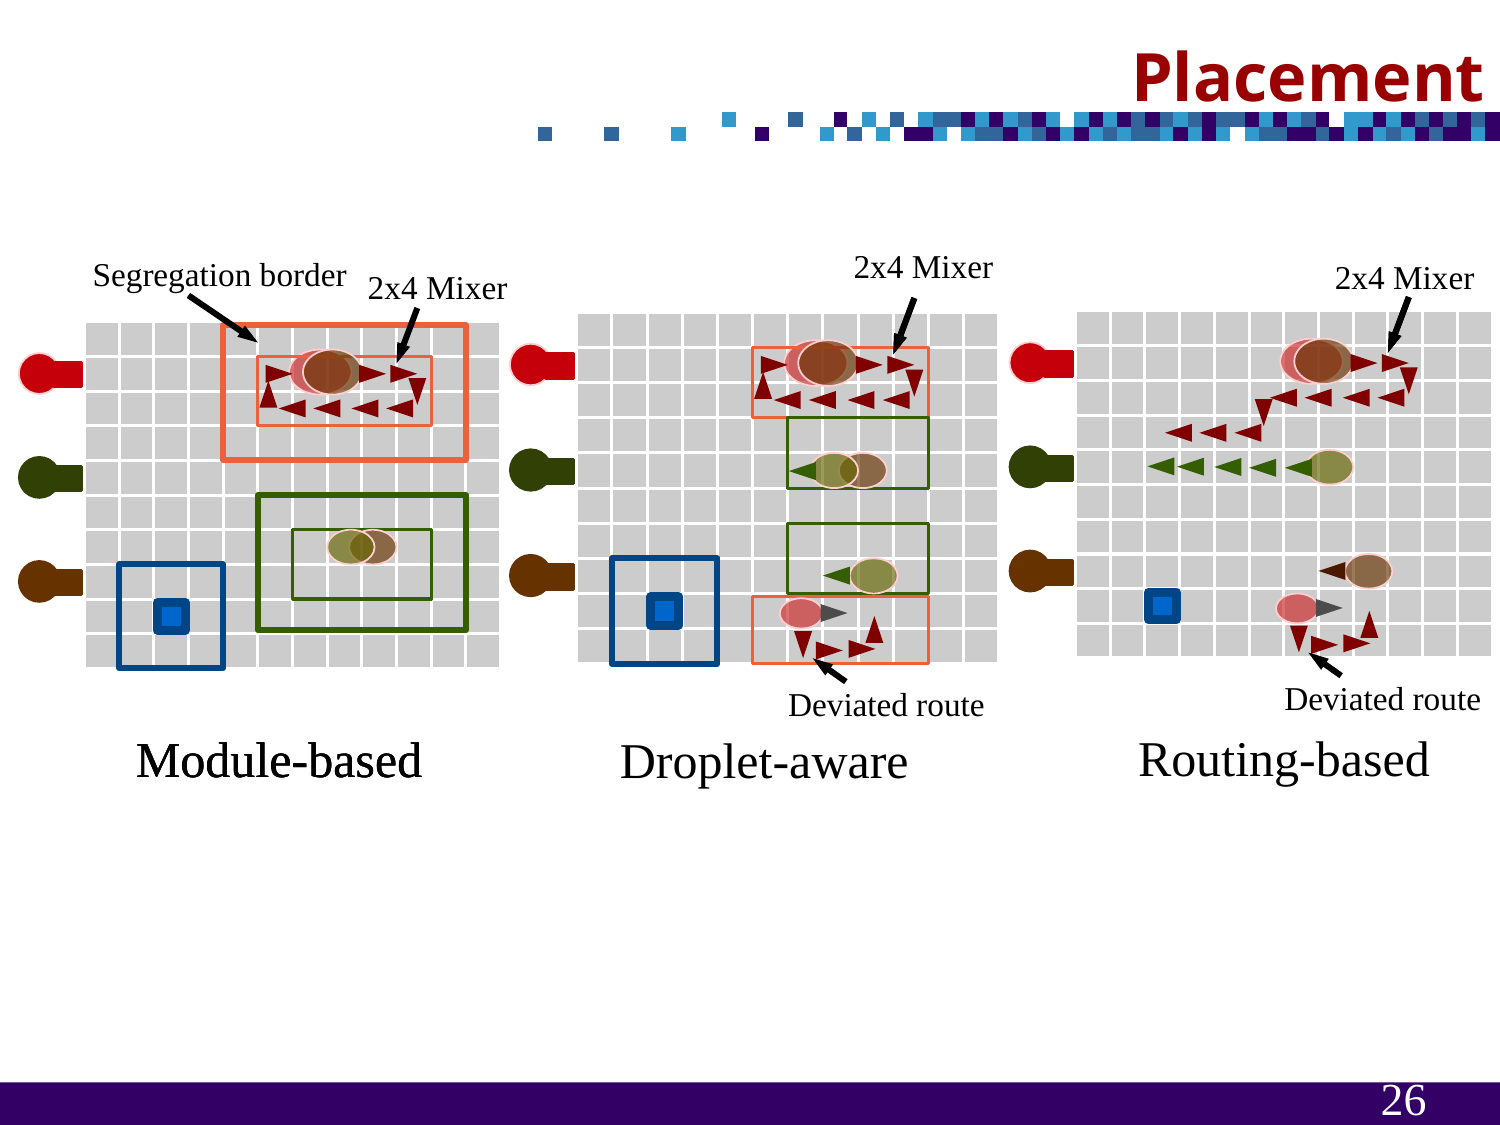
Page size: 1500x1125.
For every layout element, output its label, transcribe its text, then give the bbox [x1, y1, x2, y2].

text_box [1009, 342, 1073, 384]
text_box [509, 554, 574, 597]
text_box [509, 449, 574, 491]
text_box Module-based [121, 719, 450, 795]
text_box Droplet-aware [605, 721, 924, 797]
text_box [226, 328, 463, 457]
text_box Deviated route [1268, 668, 1500, 733]
text_box 2x4 Mixer [1318, 247, 1500, 311]
text_box [1075, 310, 1493, 658]
text_box [1009, 446, 1073, 488]
text_box Deviated route [771, 674, 1002, 733]
text_box Routing-based [1123, 719, 1445, 795]
text_box [615, 561, 714, 661]
title Placement [0, 24, 1500, 125]
text_box 2x4 Mixer [837, 235, 1010, 294]
text_box [509, 343, 574, 386]
text_box Segregation border [76, 243, 433, 309]
text_box [122, 567, 220, 665]
text_box [1009, 550, 1073, 592]
text_box [18, 353, 82, 394]
text_box [754, 598, 927, 662]
text_box [18, 560, 82, 602]
text_box [576, 312, 999, 664]
text_box [0, 321, 501, 669]
text_box 2x4 Mixer [351, 256, 524, 322]
text_box [789, 419, 927, 489]
text_box [789, 525, 927, 594]
